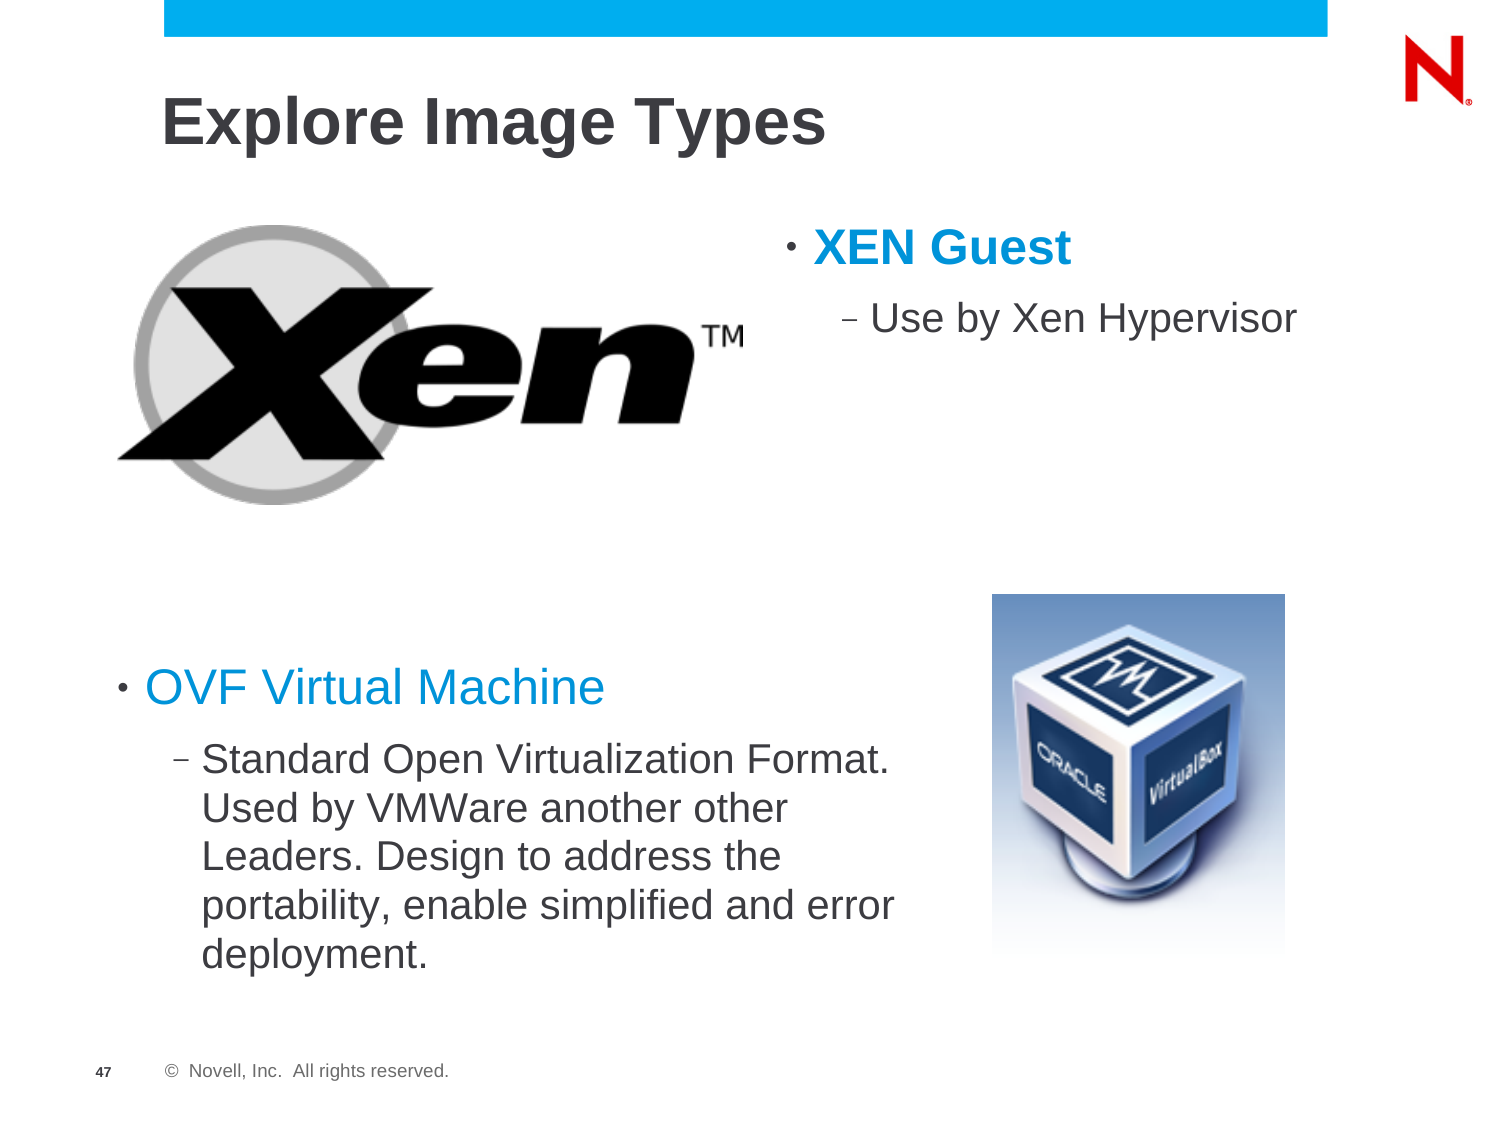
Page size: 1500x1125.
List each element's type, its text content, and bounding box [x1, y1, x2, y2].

picture [1403, 32, 1473, 107]
list XEN Guest Use by Xen Hypervisor [785, 216, 1409, 541]
picture [117, 225, 743, 505]
picture [992, 594, 1285, 970]
title Explore Image Types [161, 41, 1383, 205]
list OVF Virtual Machine Standard Open Virtualization Format. Used by VMWare another other Leaders. Design to address the portability, enable simplified and error deployment. [117, 656, 946, 981]
